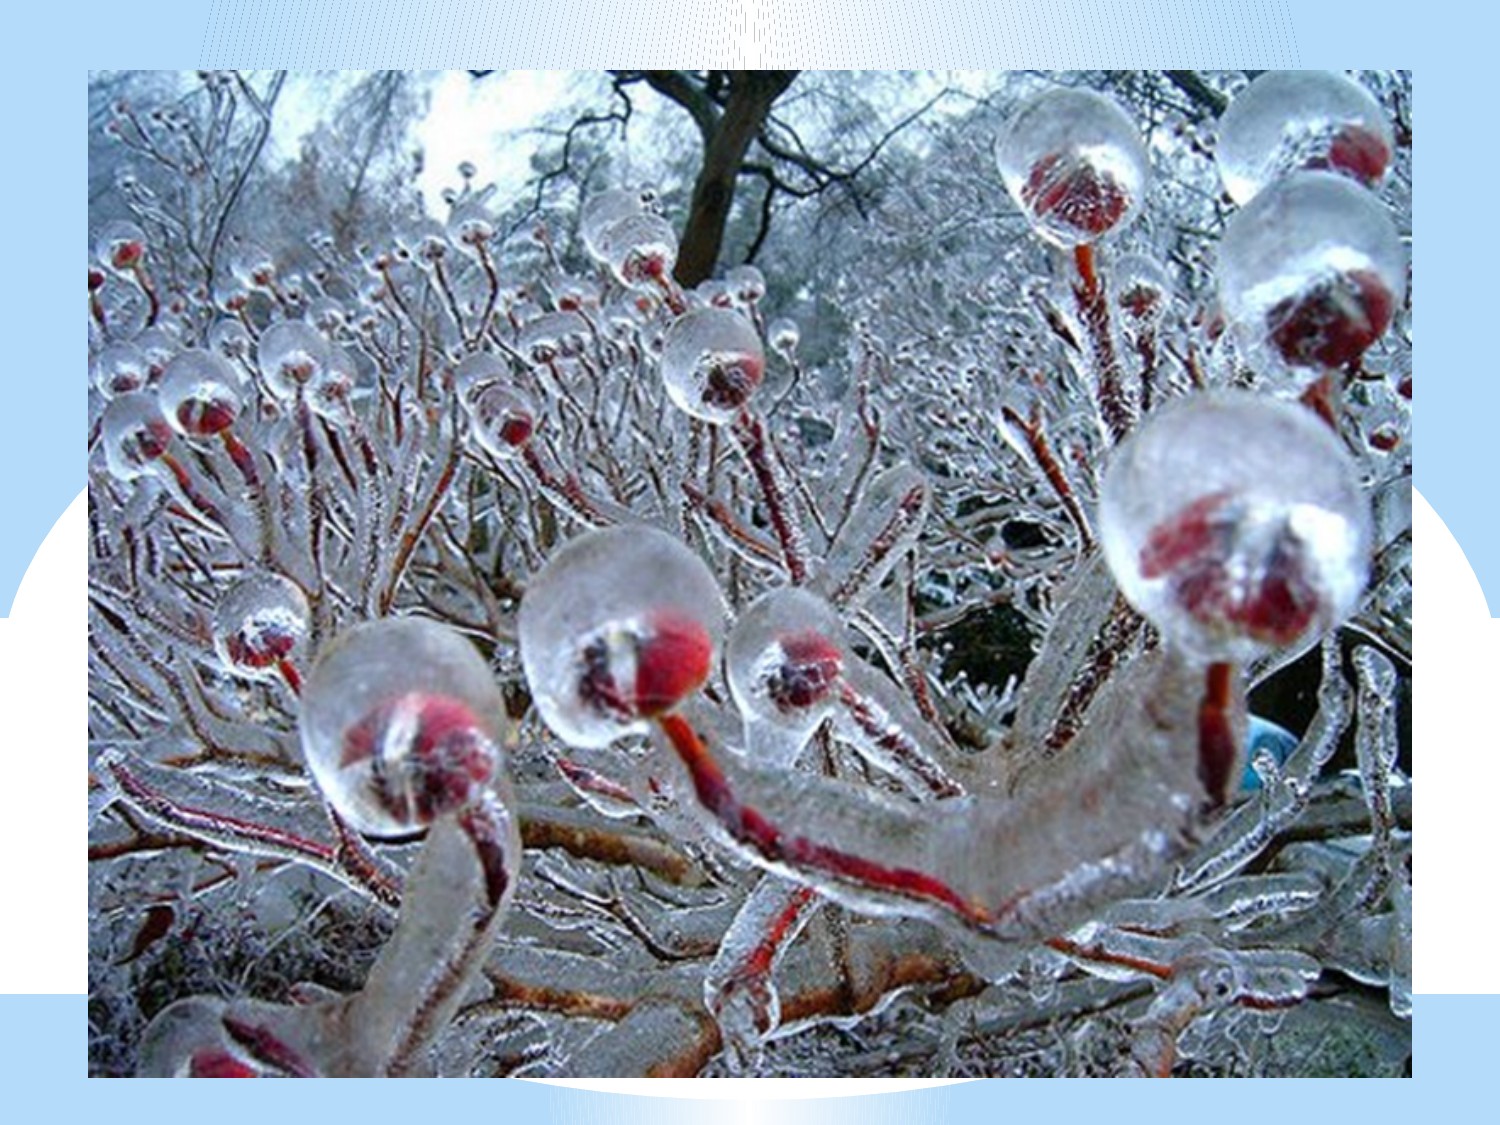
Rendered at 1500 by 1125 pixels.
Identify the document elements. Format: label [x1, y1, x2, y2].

picture [88, 70, 1412, 1078]
